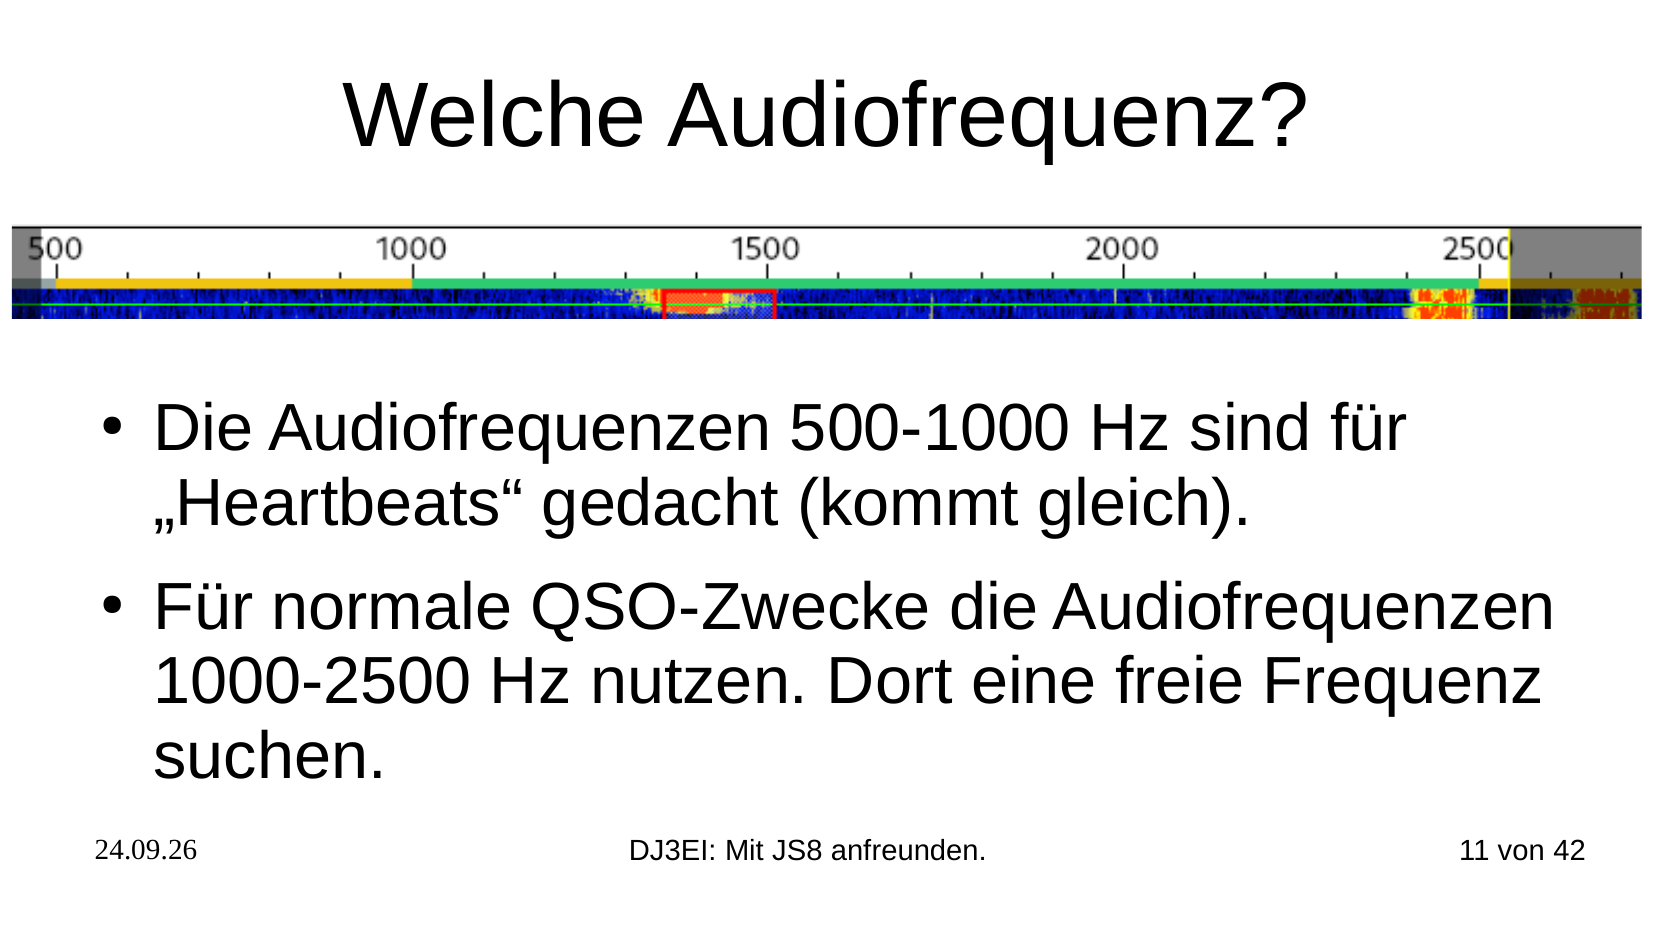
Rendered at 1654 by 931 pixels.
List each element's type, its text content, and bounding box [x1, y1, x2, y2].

list Die Audiofrequenzen 500-1000 Hz sind für „Heartbeats“ gedacht (kommt gleich). Für normale QSO-Zwecke die Audiofrequenzen 1000-2500 Hz nutzen. Dort eine freie Frequenz suchen. [82, 389, 1571, 815]
picture [11, 224, 1642, 319]
title Welche Audiofrequenz? [82, 37, 1571, 193]
